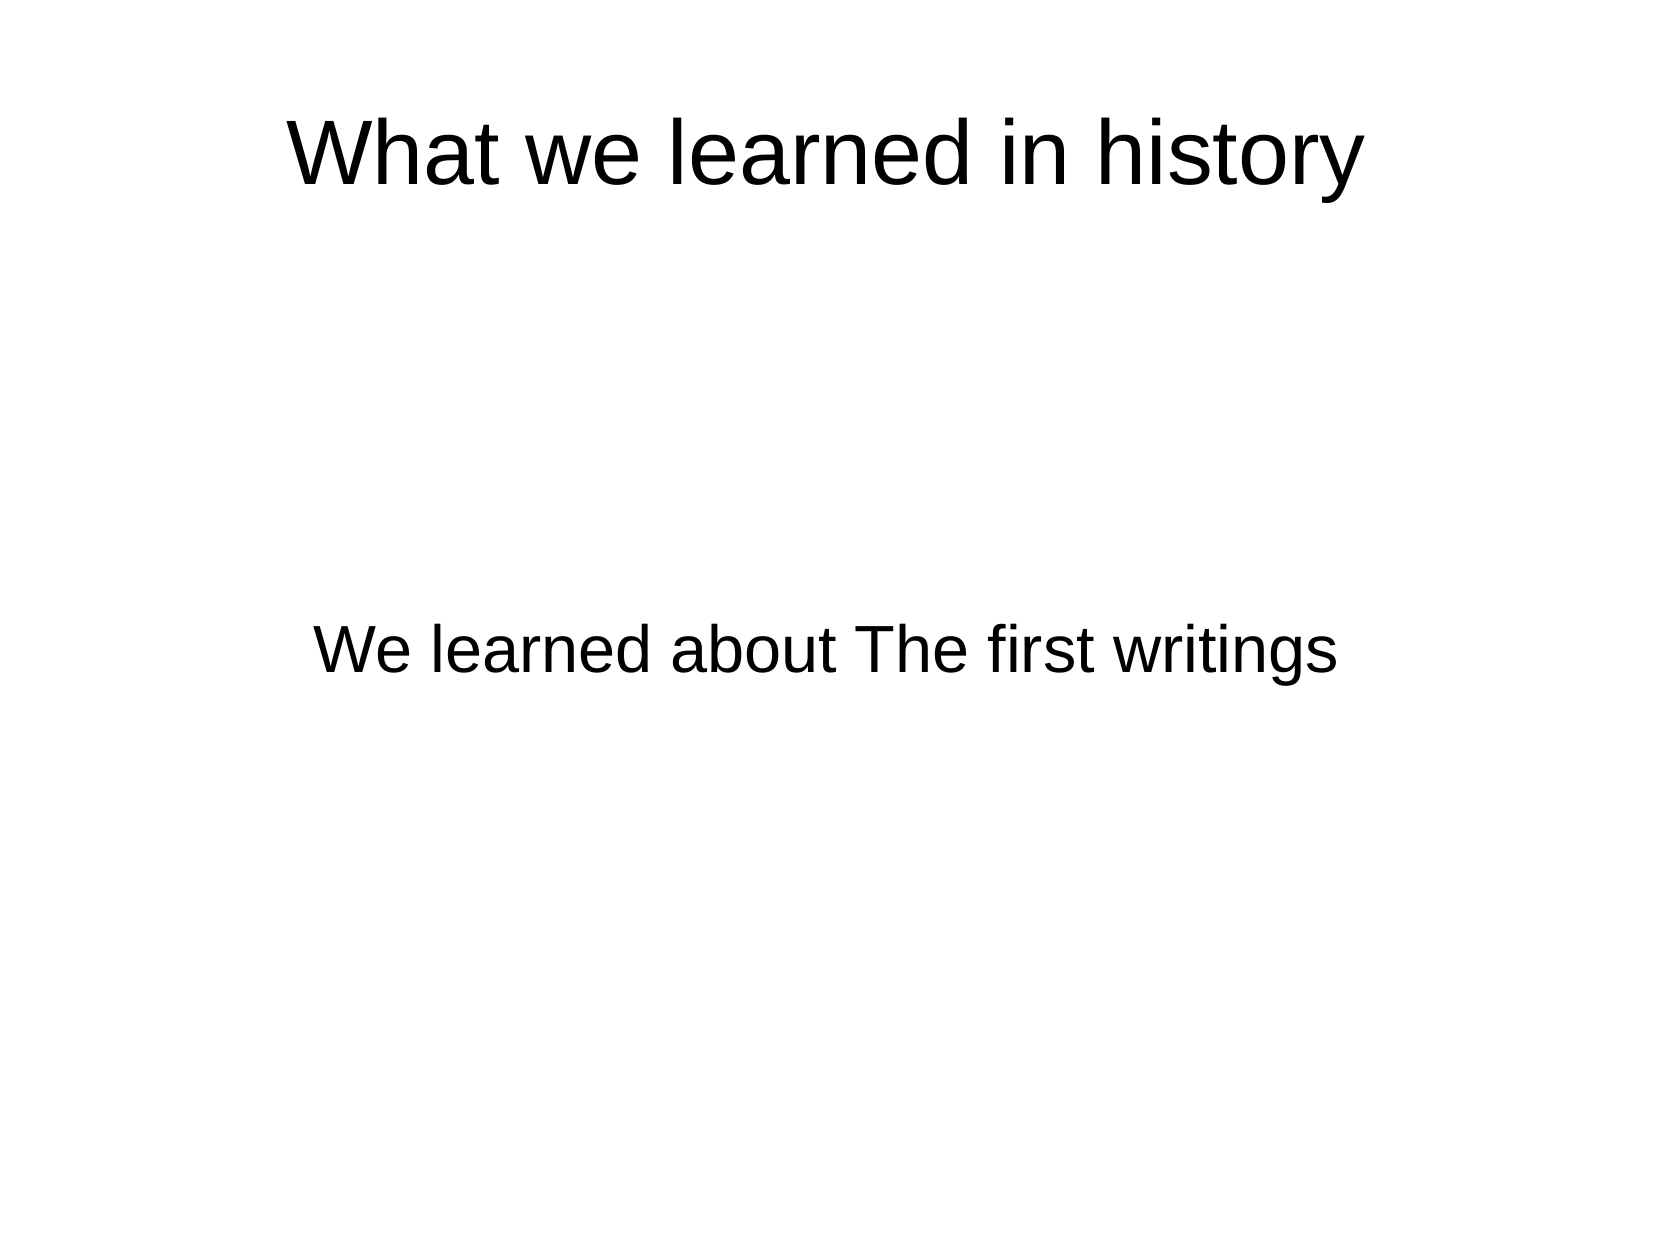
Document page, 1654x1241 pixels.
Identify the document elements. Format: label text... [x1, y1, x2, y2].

title What we learned in history [82, 49, 1571, 257]
subtitle We learned about The first writings [82, 290, 1571, 1010]
